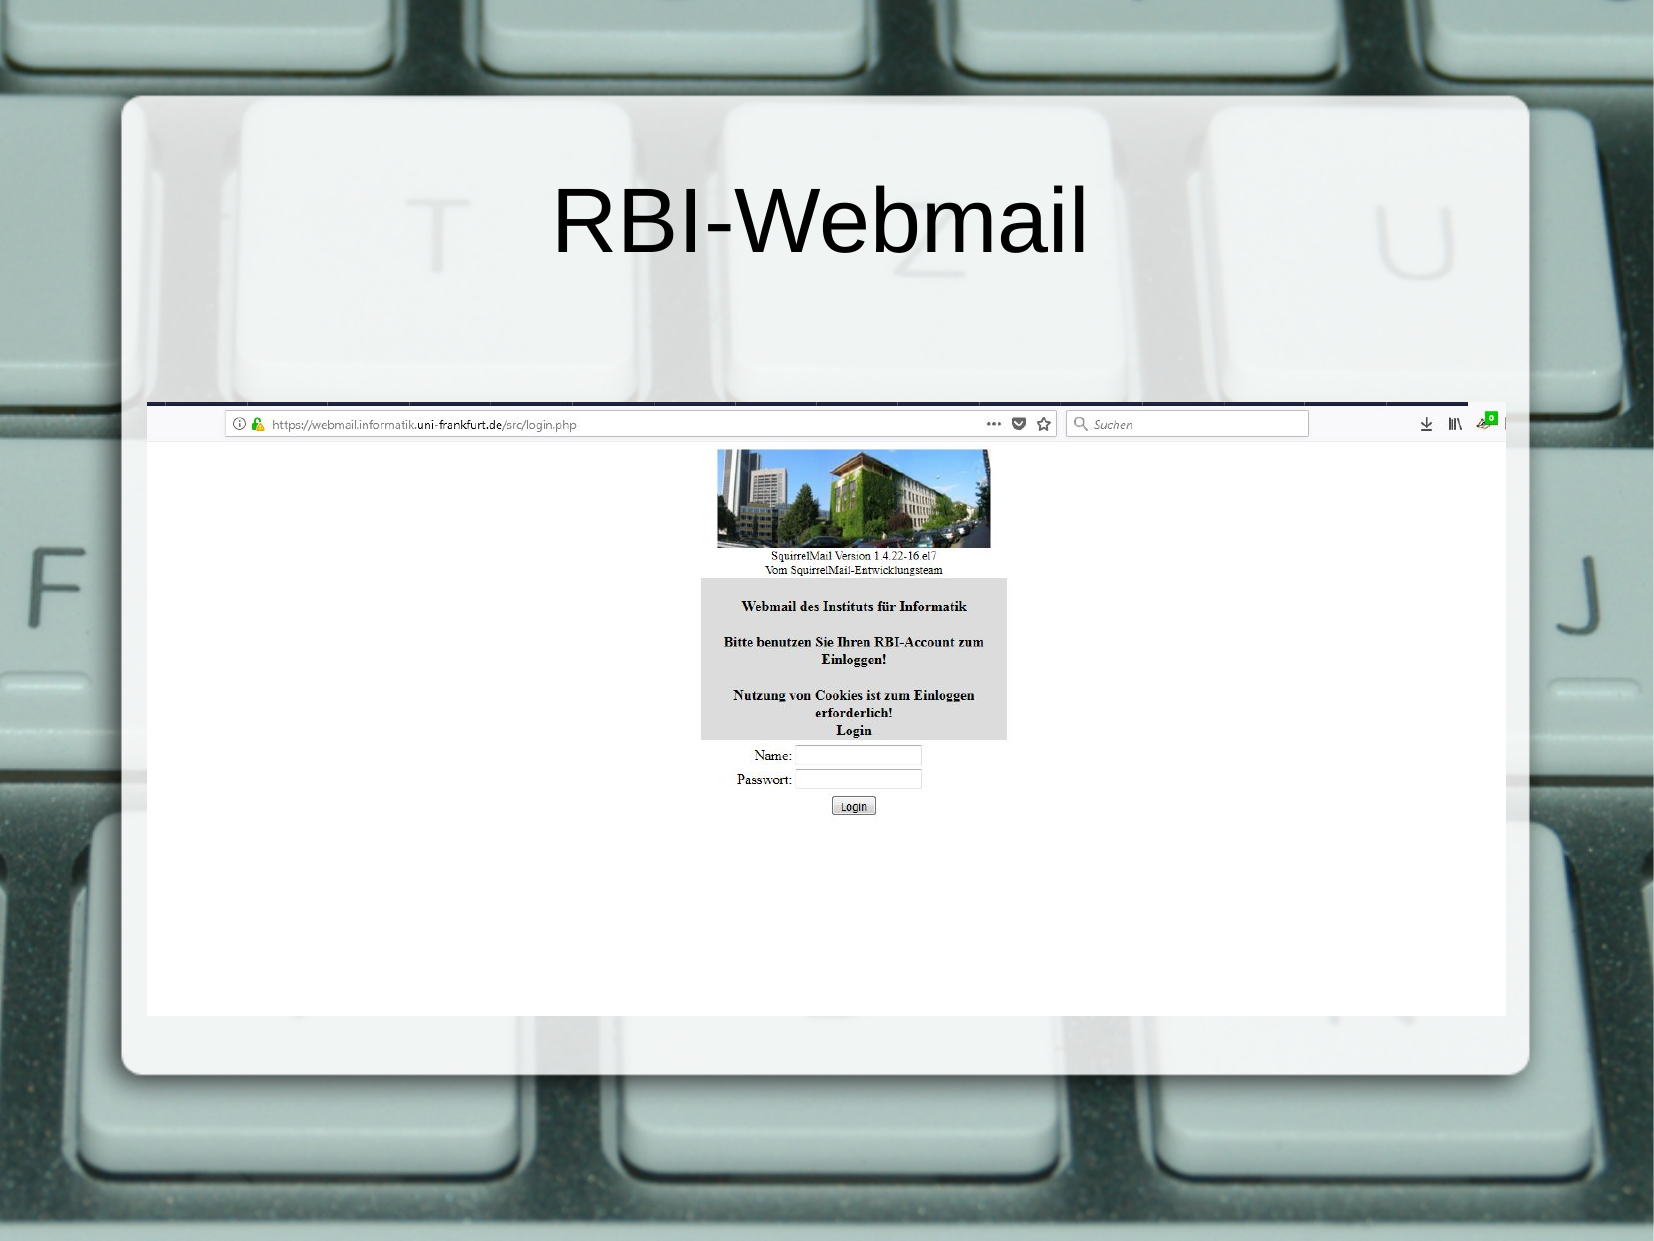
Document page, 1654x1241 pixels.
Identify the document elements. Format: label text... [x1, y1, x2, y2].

picture [0, 0, 1654, 1241]
title RBI-Webmail [135, 117, 1506, 325]
